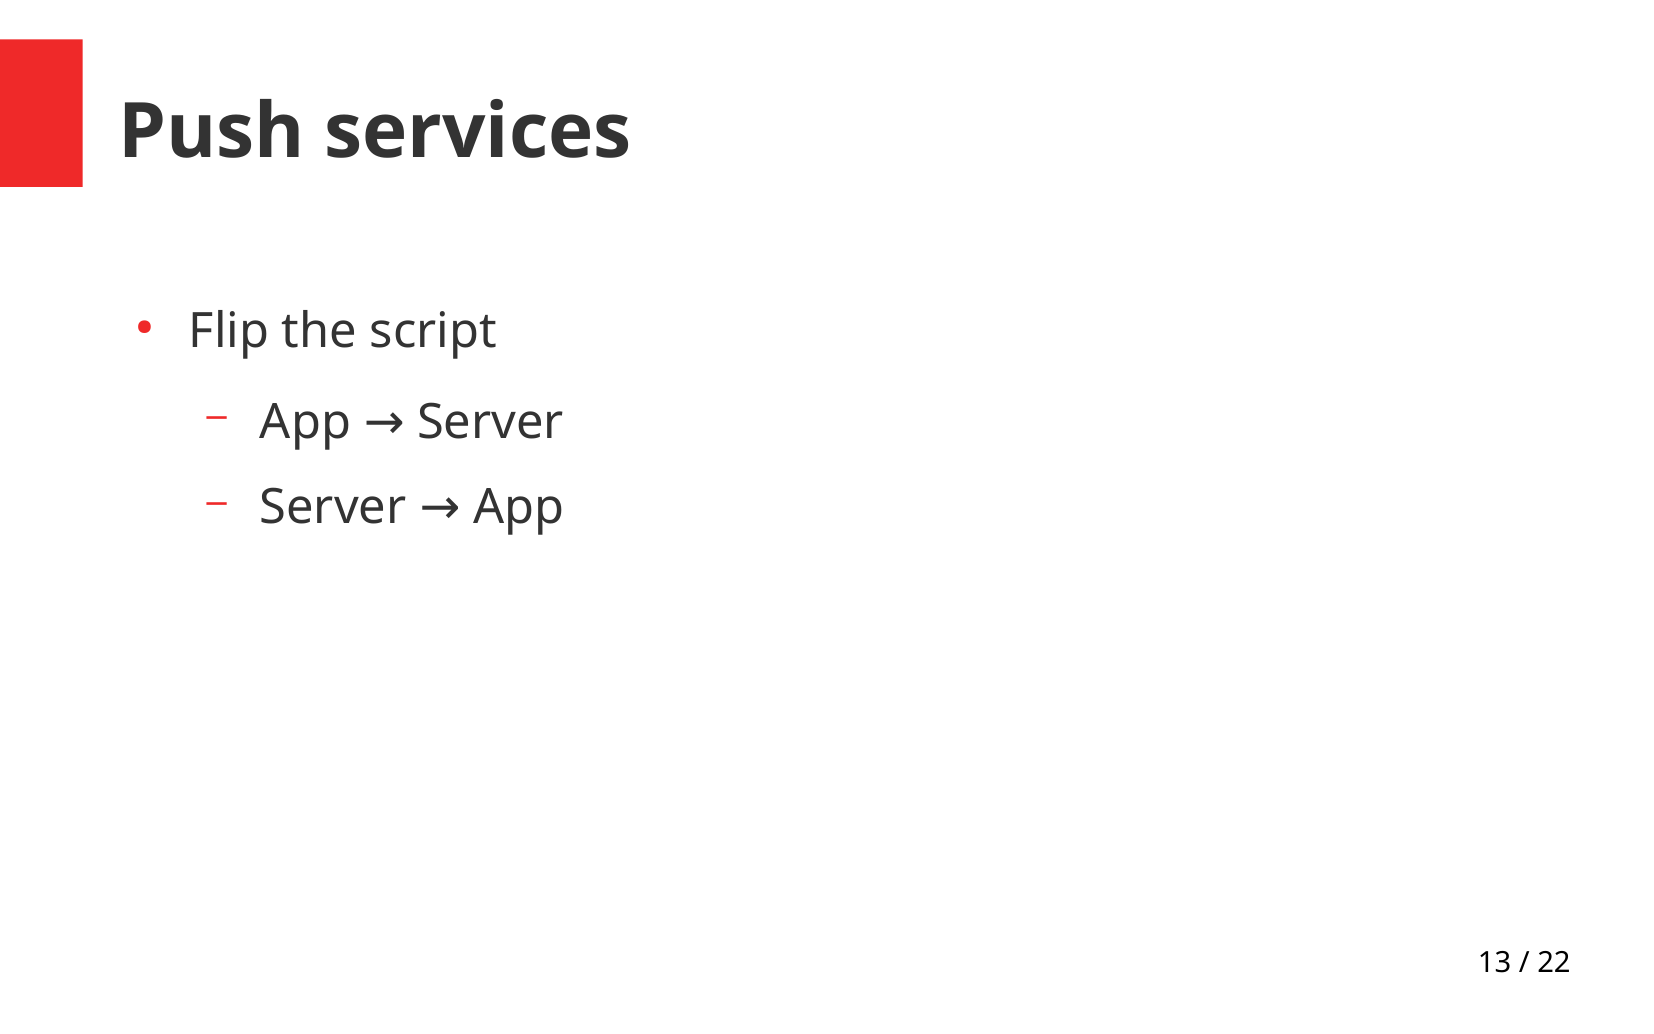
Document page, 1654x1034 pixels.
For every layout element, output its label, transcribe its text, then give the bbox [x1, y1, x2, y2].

title Push services [118, 41, 1571, 214]
list Flip the script App → Server Server → App [118, 295, 1536, 895]
